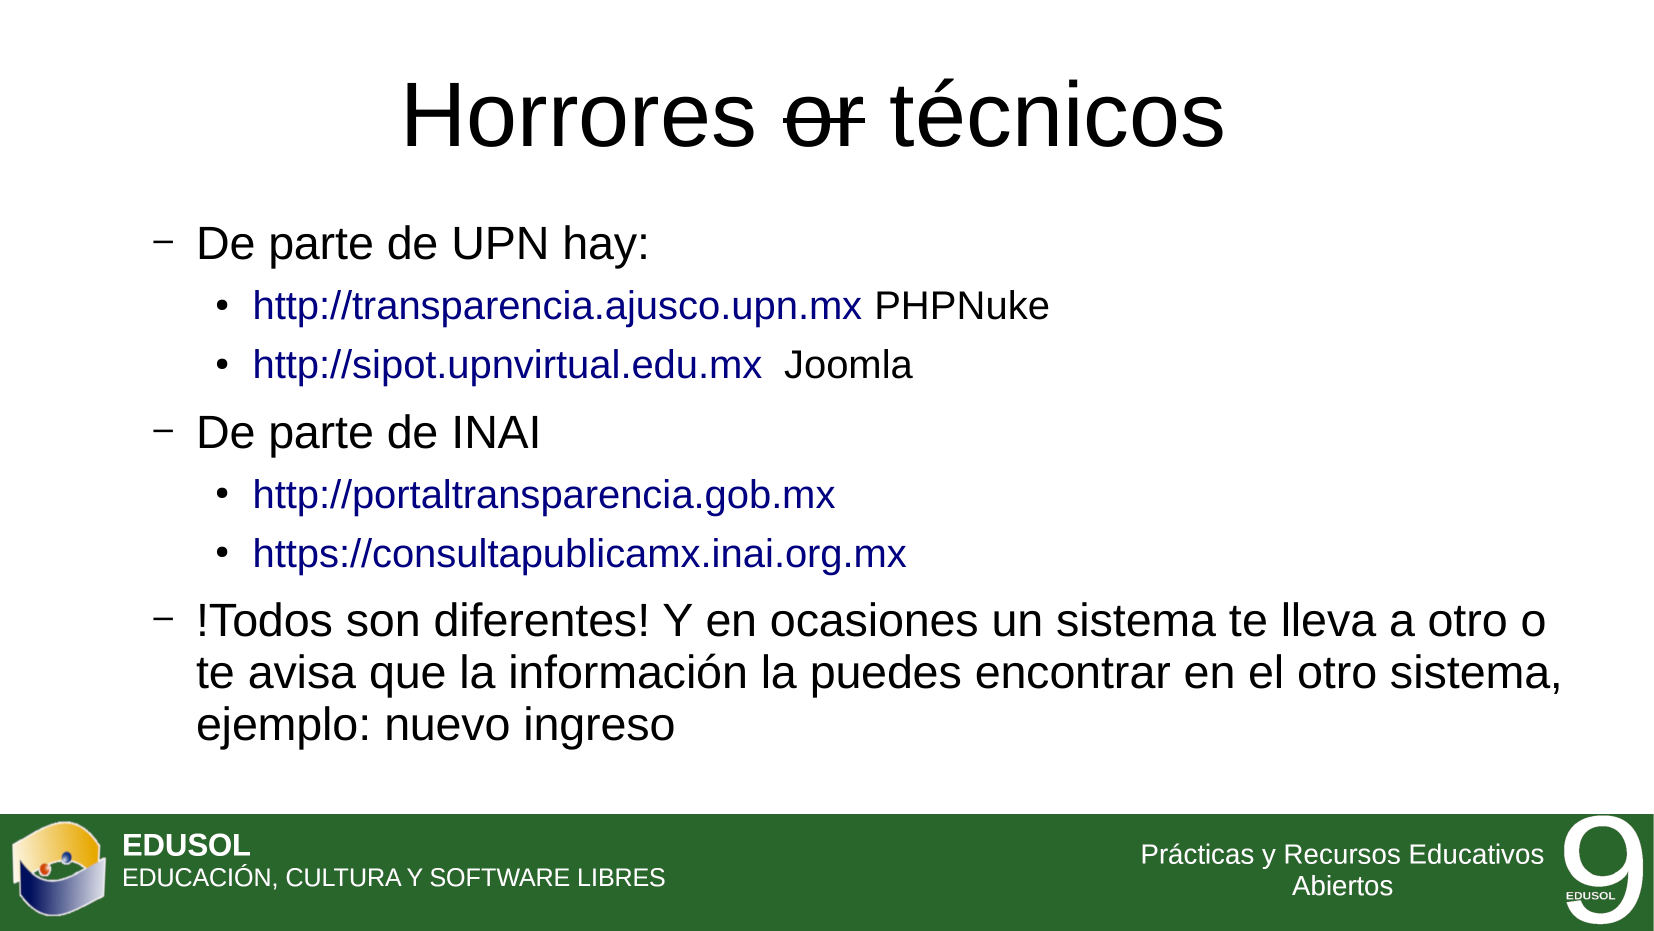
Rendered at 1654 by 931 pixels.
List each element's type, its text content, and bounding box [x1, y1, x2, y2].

list De parte de UPN hay: http://transparencia.ajusco.upn.mx PHPNuke http://sipot.upnvirtual.edu.mx Joomla De parte de INAI http://portaltransparencia.gob.mx https://consultapublicamx.inai.org.mx !Todos son diferentes! Y en ocasiones un sistema te lleva a otro o te avisa que la información la puedes encontrar en el otro sistema, ejemplo: nuevo ingreso [82, 217, 1571, 758]
title Horrores or técnicos [82, 37, 1571, 193]
picture [0, 814, 1654, 931]
